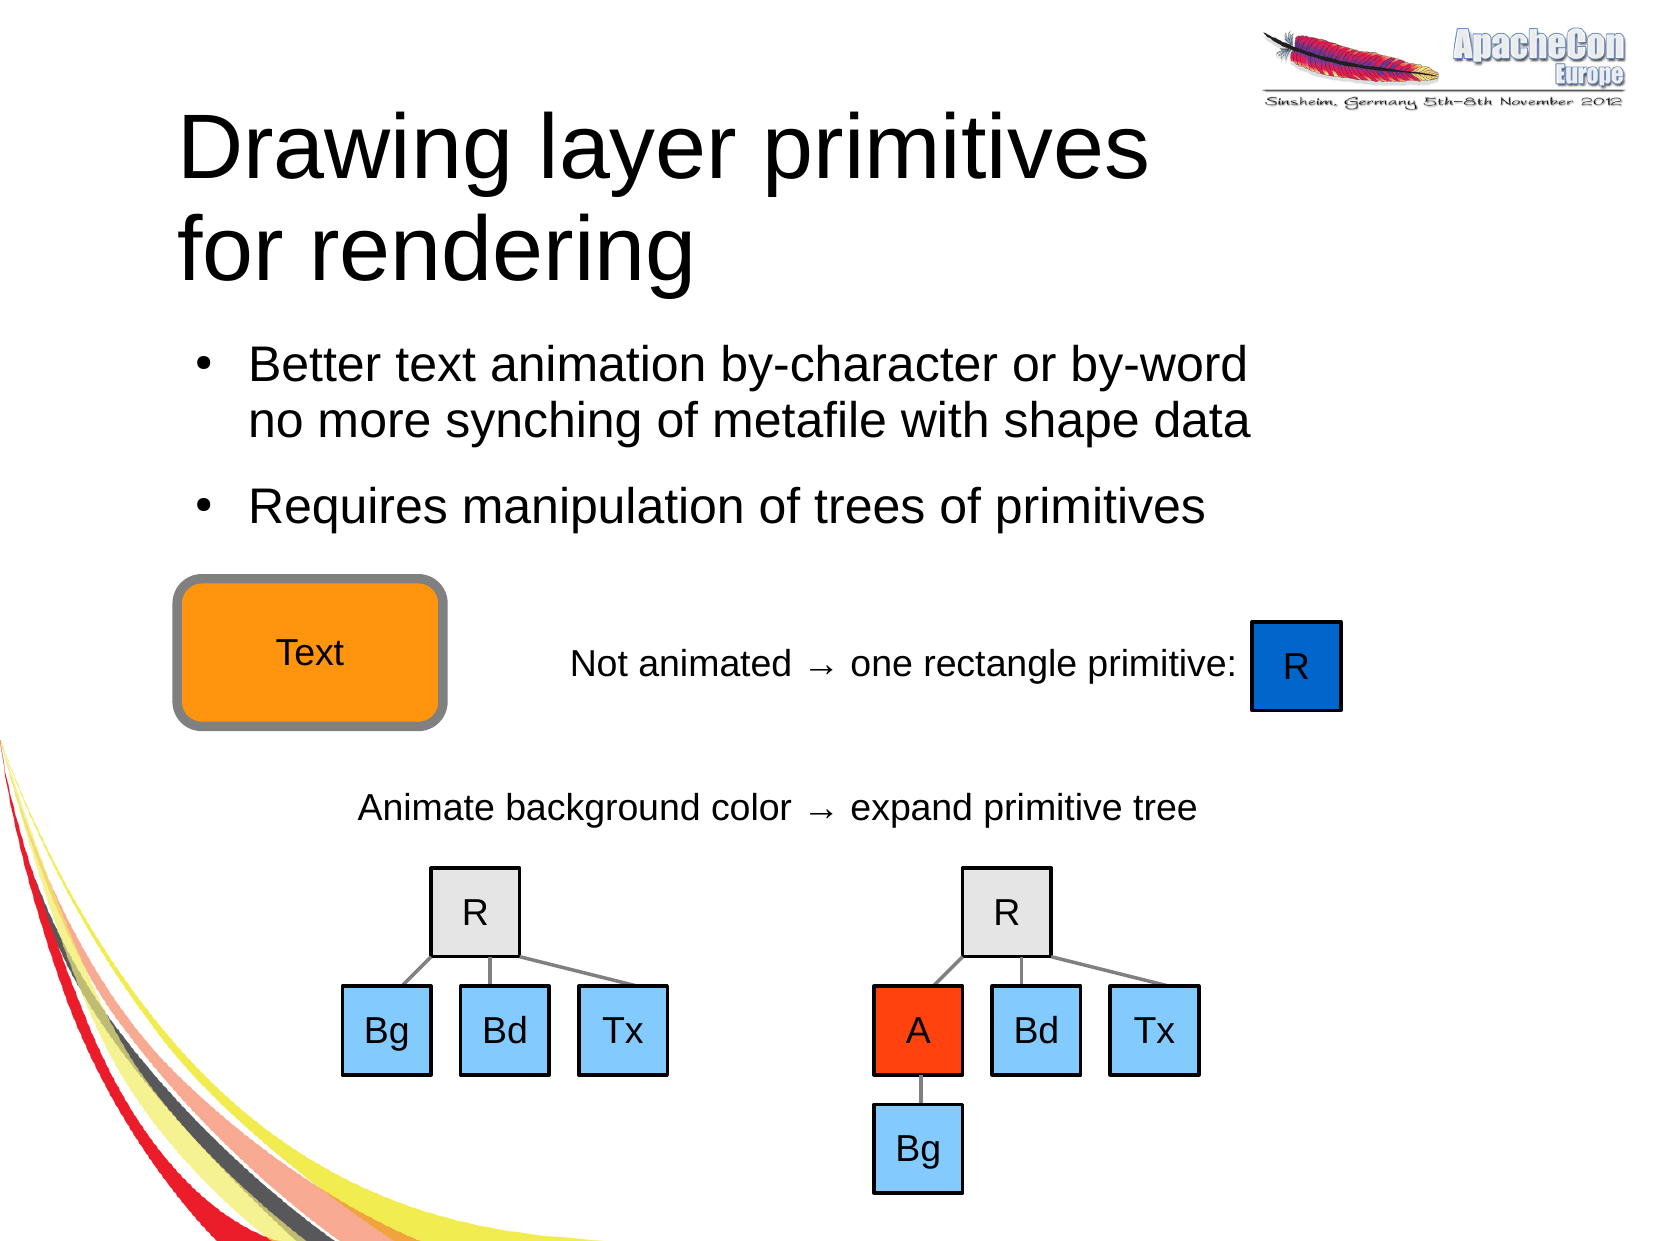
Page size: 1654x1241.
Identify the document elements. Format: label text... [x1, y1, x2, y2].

text_box Bg [342, 986, 432, 1075]
text_box Bg [874, 1104, 963, 1193]
text_box R [962, 868, 1052, 957]
text_box R [1252, 621, 1341, 711]
text_box R [431, 868, 520, 957]
text_box Tx [578, 986, 668, 1075]
text_box A [874, 986, 963, 1075]
text_box Bd [992, 986, 1081, 1075]
text_box Tx [1110, 986, 1199, 1075]
text_box Animate background color → expand primitive tree [342, 779, 1224, 837]
text_box Bd [460, 986, 550, 1075]
picture [0, 0, 1654, 1241]
text_box Not animated → one rectangle primitive: [555, 635, 1252, 693]
title Drawing layer primitives for rendering [177, 95, 1536, 301]
text_box Text [177, 578, 443, 727]
list Better text animation by-character or by-word no more synching of metafile with shape data Requires manipulation of trees of primitives [177, 336, 1536, 620]
